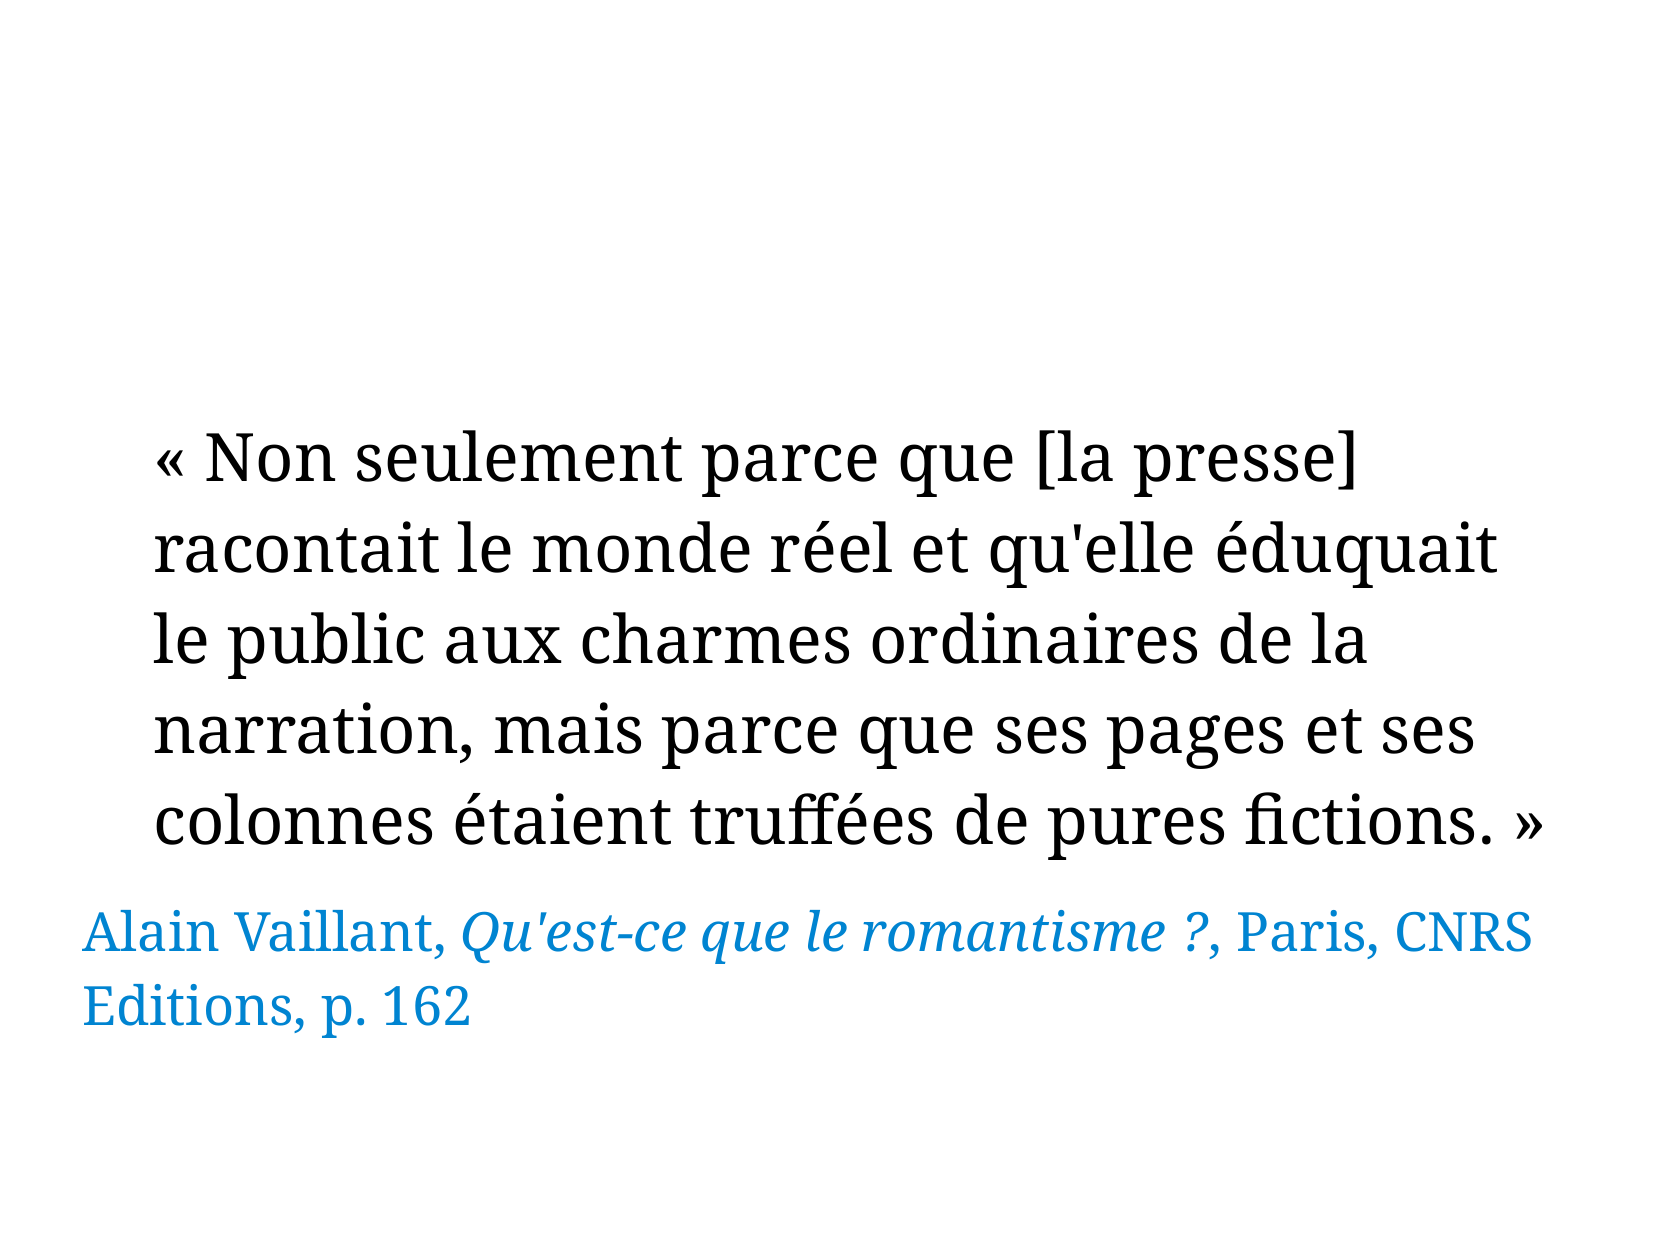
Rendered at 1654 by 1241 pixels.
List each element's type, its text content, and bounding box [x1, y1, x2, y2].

list « Non seulement parce que [la presse] racontait le monde réel et qu'elle éduquait le public aux charmes ordinaires de la narration, mais parce que ses pages et ses colonnes étaient truffées de pures fictions. » Alain Vaillant, Qu'est-ce que le romantisme ?, Paris, CNRS Editions, p. 162 [82, 290, 1571, 1109]
